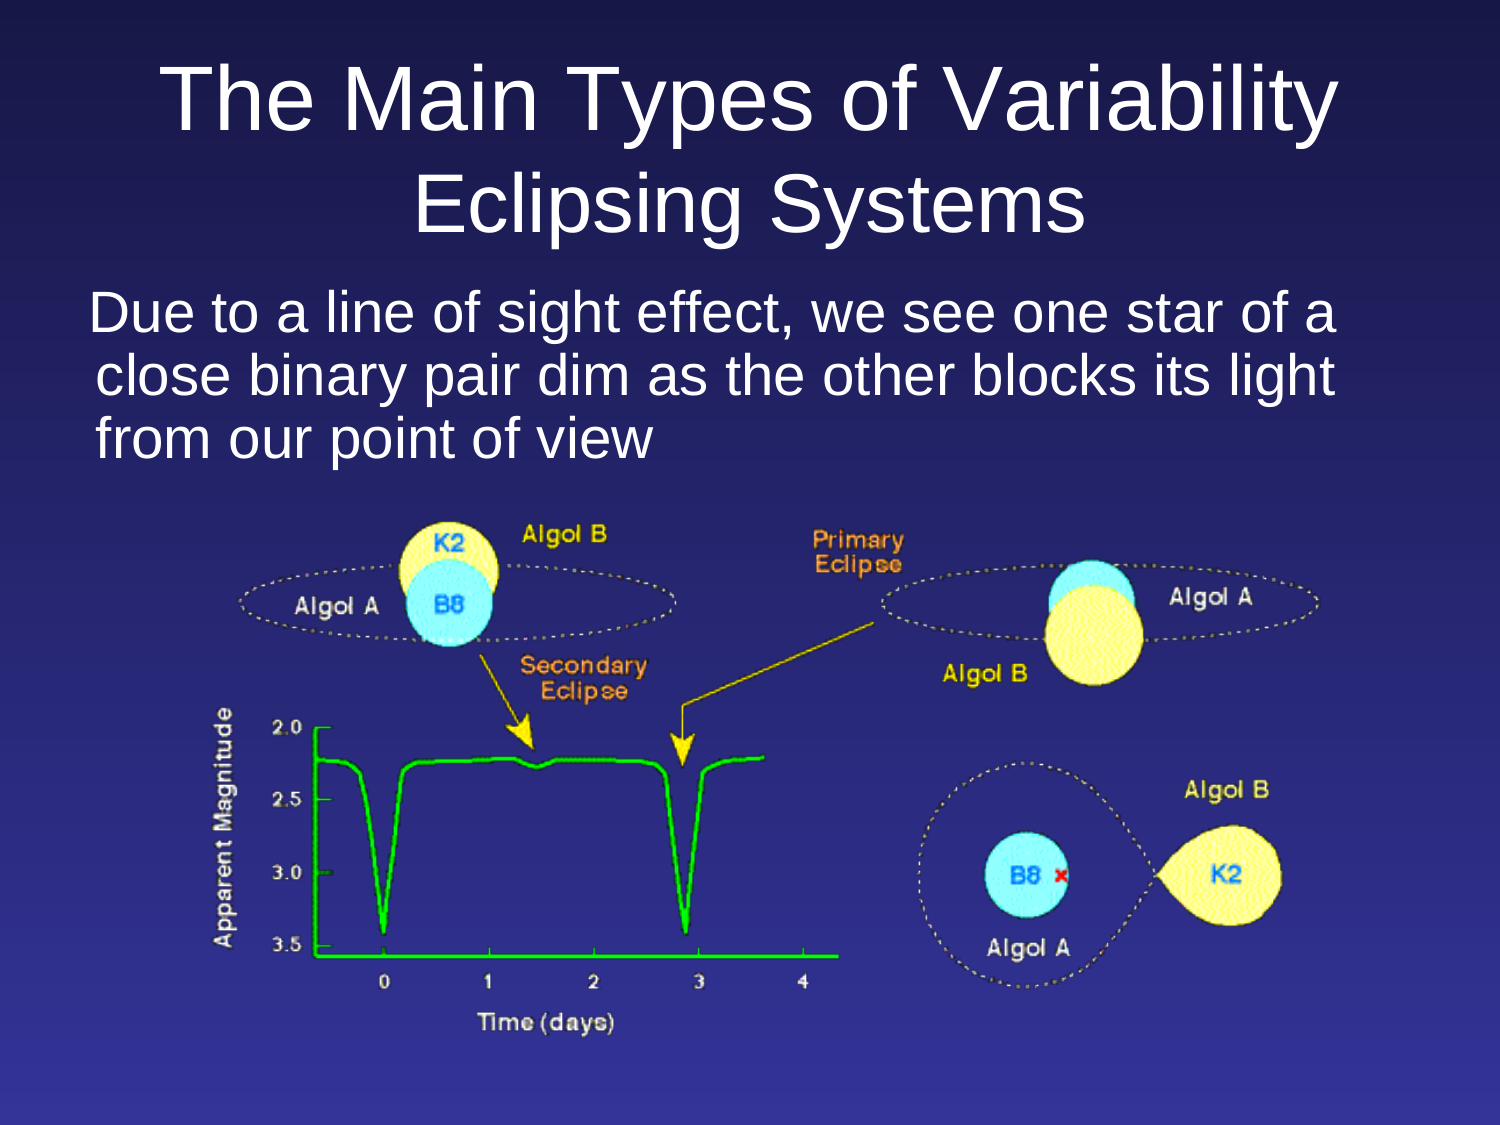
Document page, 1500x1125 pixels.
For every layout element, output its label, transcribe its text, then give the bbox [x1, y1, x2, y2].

picture [187, 499, 1351, 1064]
title The Main Types of Variability Eclipsing Systems [112, 49, 1388, 238]
list Due to a line of sight effect, we see one star of a close binary pair dim as the other blocks its light from our point of view [24, 275, 1413, 501]
